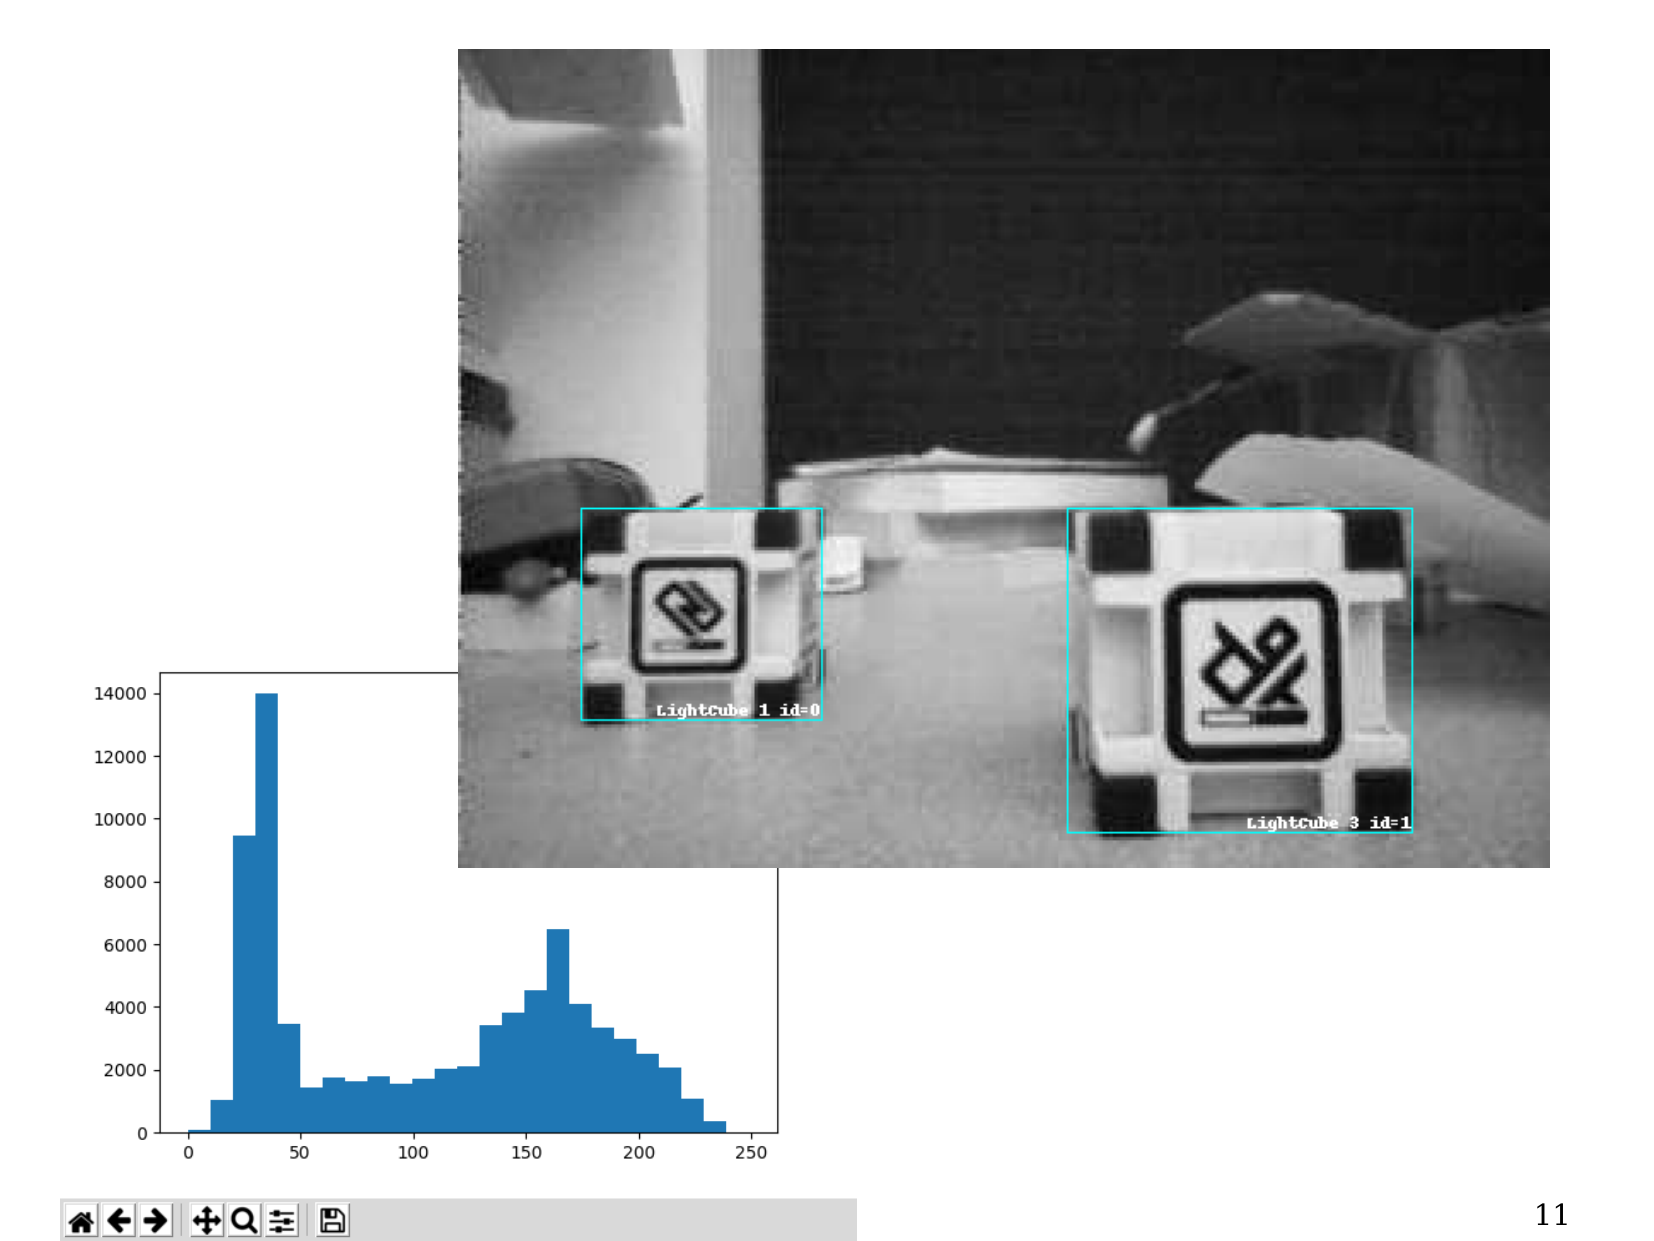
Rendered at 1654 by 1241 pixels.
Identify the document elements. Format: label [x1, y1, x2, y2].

picture [60, 49, 1550, 1241]
